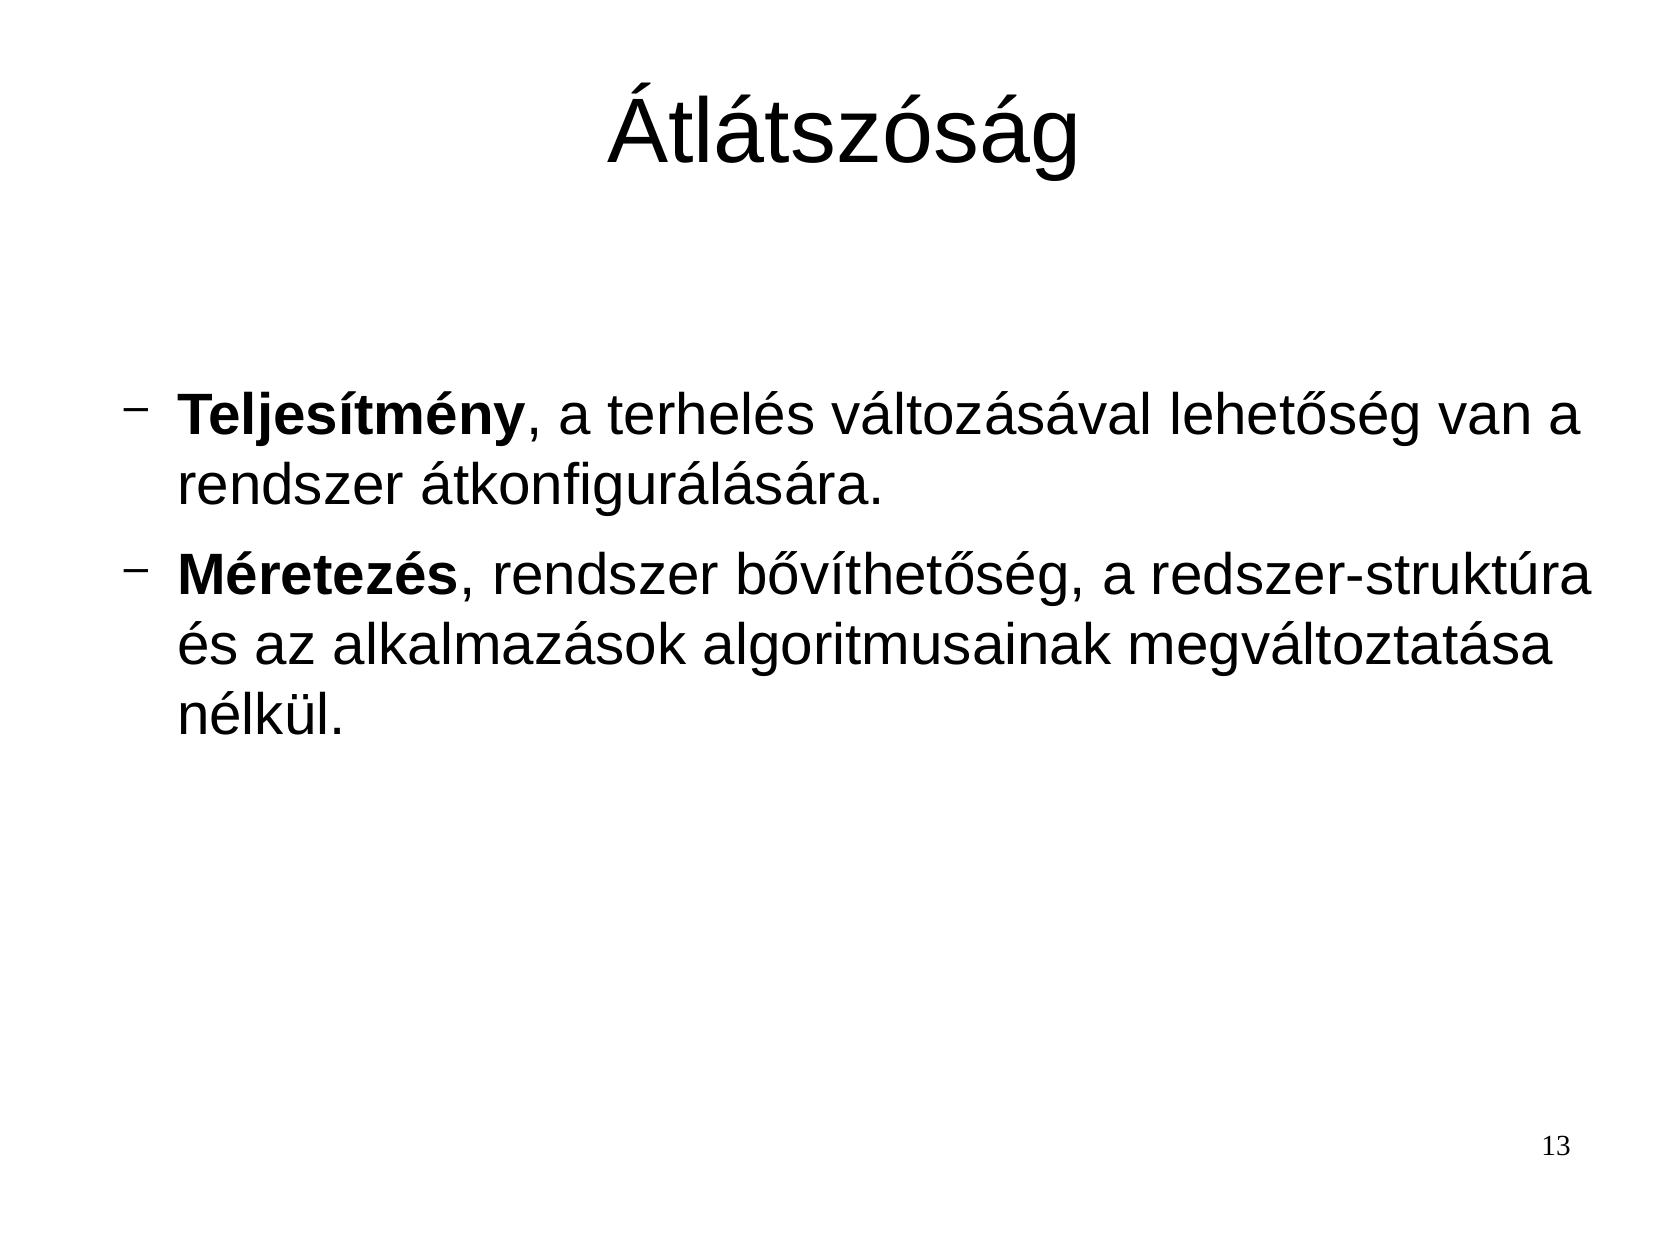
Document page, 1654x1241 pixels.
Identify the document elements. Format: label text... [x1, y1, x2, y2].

list Teljesítmény, a terhelés változásával lehetőség van a rendszer átkonfigurálására. Méretezés, rendszer bővíthetőség, a redszer-struktúra és az alkalmazások algoritmusainak megváltoztatása nélkül. [20, 368, 1626, 872]
title Átlátszóság [124, 22, 1530, 230]
